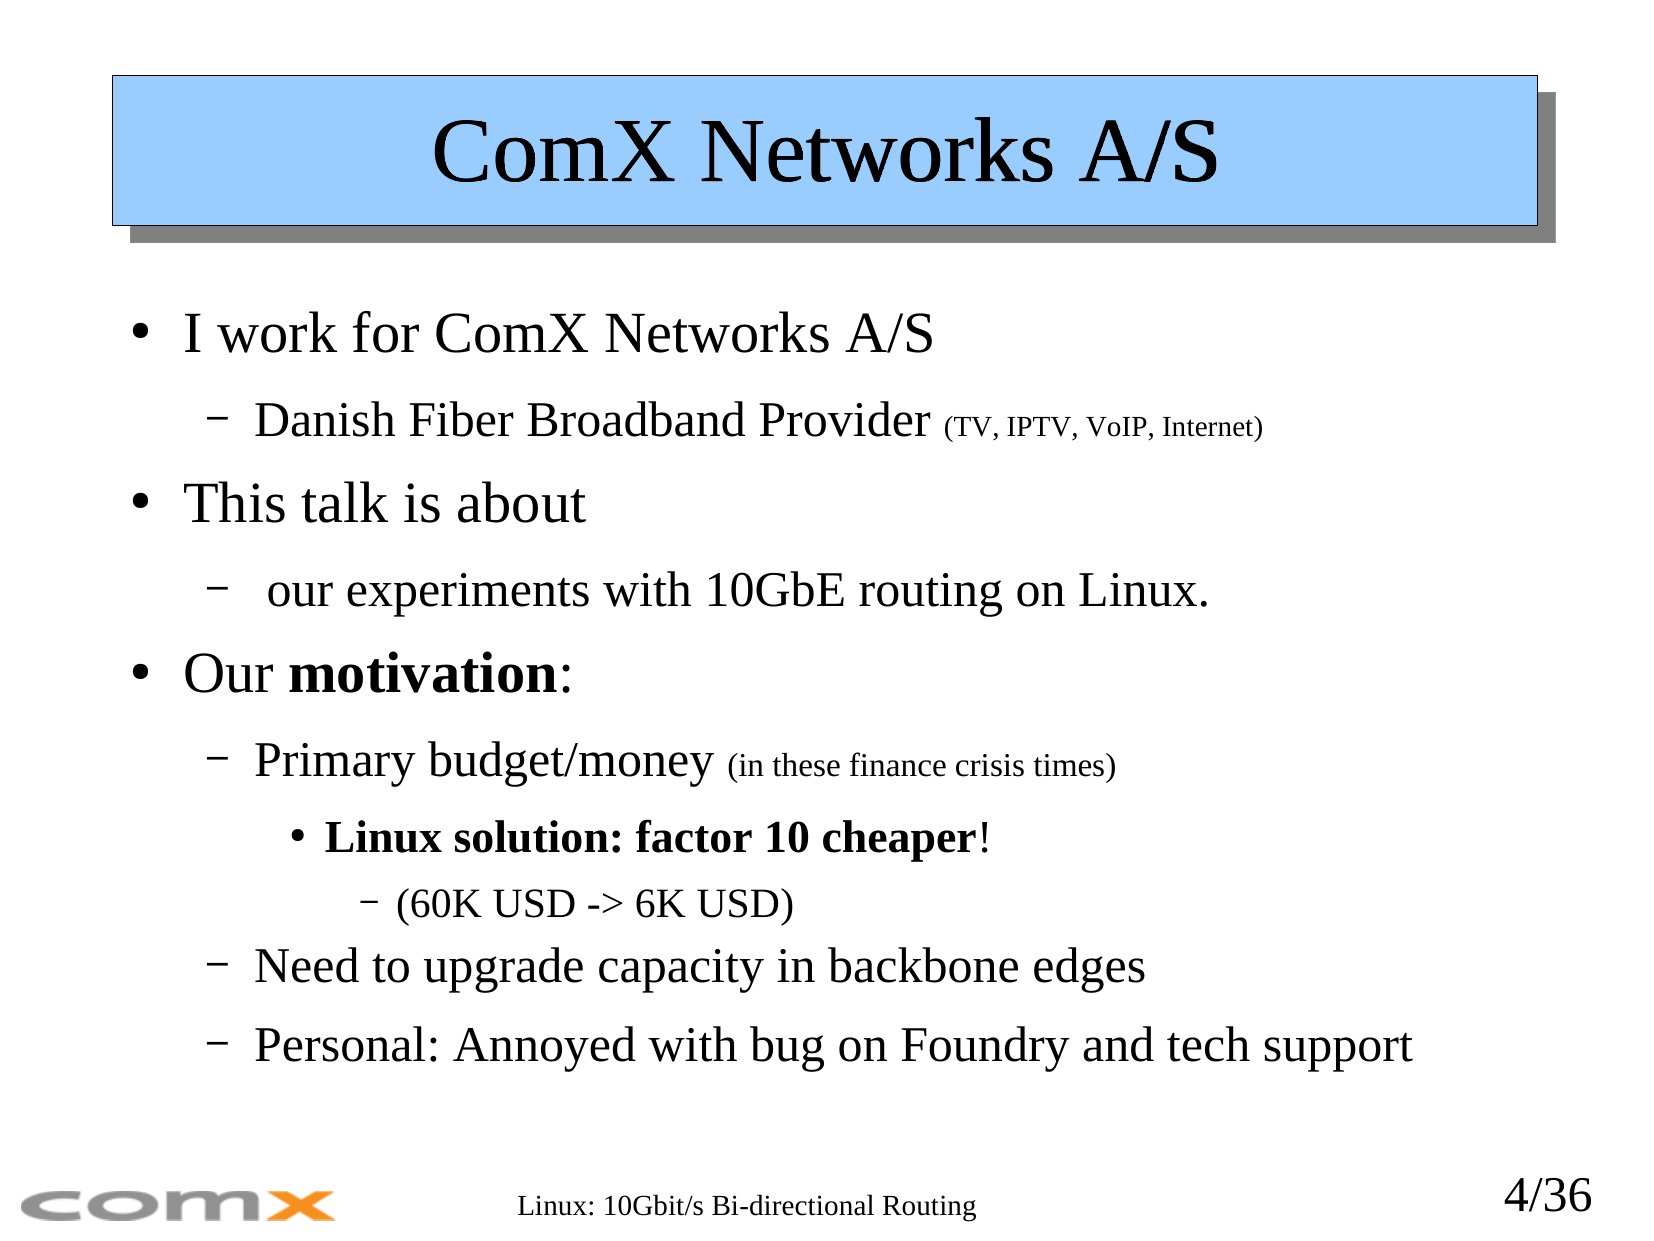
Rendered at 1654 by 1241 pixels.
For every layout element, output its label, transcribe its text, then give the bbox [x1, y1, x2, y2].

title ComX Networks A/S [116, 75, 1538, 226]
list I work for ComX Networks A/S Danish Fiber Broadband Provider (TV, IPTV, VoIP, Internet) This talk is about our experiments with 10GbE routing on Linux. Our motivation: Primary budget/money (in these finance crisis times) Linux solution: factor 10 cheaper! (60K USD -> 6K USD) Need to upgrade capacity in backbone edges Personal: Annoyed with bug on Foundry and tech support [112, 300, 1538, 1073]
picture [21, 1191, 335, 1221]
